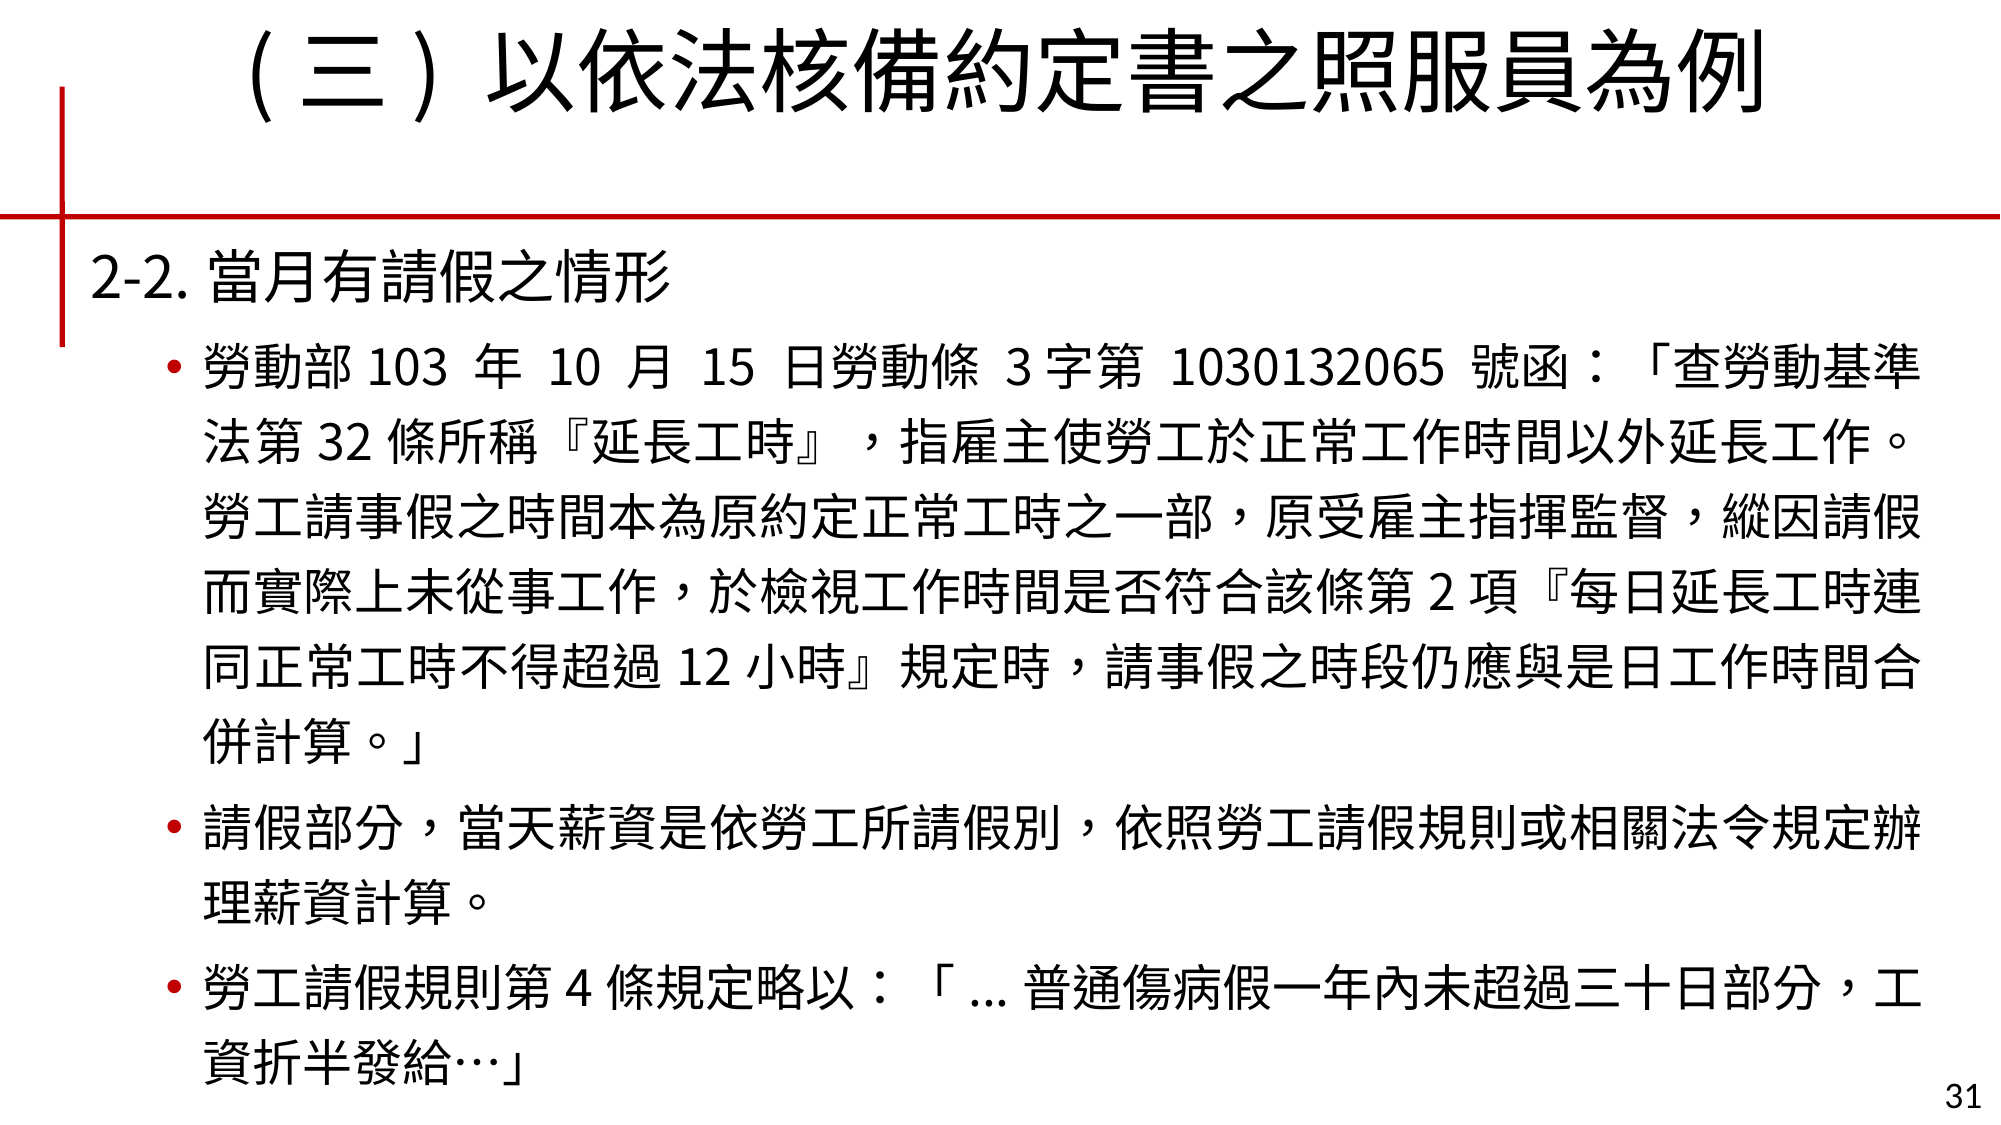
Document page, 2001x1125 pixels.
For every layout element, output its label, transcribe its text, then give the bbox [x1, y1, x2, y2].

slide_number <編號> [1701, 1063, 1998, 1118]
title (三) 以依法核備約定書之照服員為例 [75, 6, 1938, 211]
list 2-2.當月有請假之情形 勞動部103 年 10 月 15 日勞動條 3字第 1030132065 號函：「查勞動基準法第32條所稱『延長工時』，指雇主使勞工於正常工作時間以外延長工作。勞工請事假之時間本為原約定正常工時之一部，原受雇主指揮監督，縱因請假而實際上未從事工作，於檢視工作時間是否符合該條第2項『每日延長工時連同正常工時不得超過12小時』規定時，請事假之時段仍應與是日工作時間合併計算。」 請假部分，當天薪資是依勞工所請假別，依照勞工請假規則或相關法令規定辦理薪資計算。 勞工請假規則第4條規定略以：「...普通傷病假一年內未超過三十日部分，工資折半發給…」 [75, 228, 1938, 1038]
